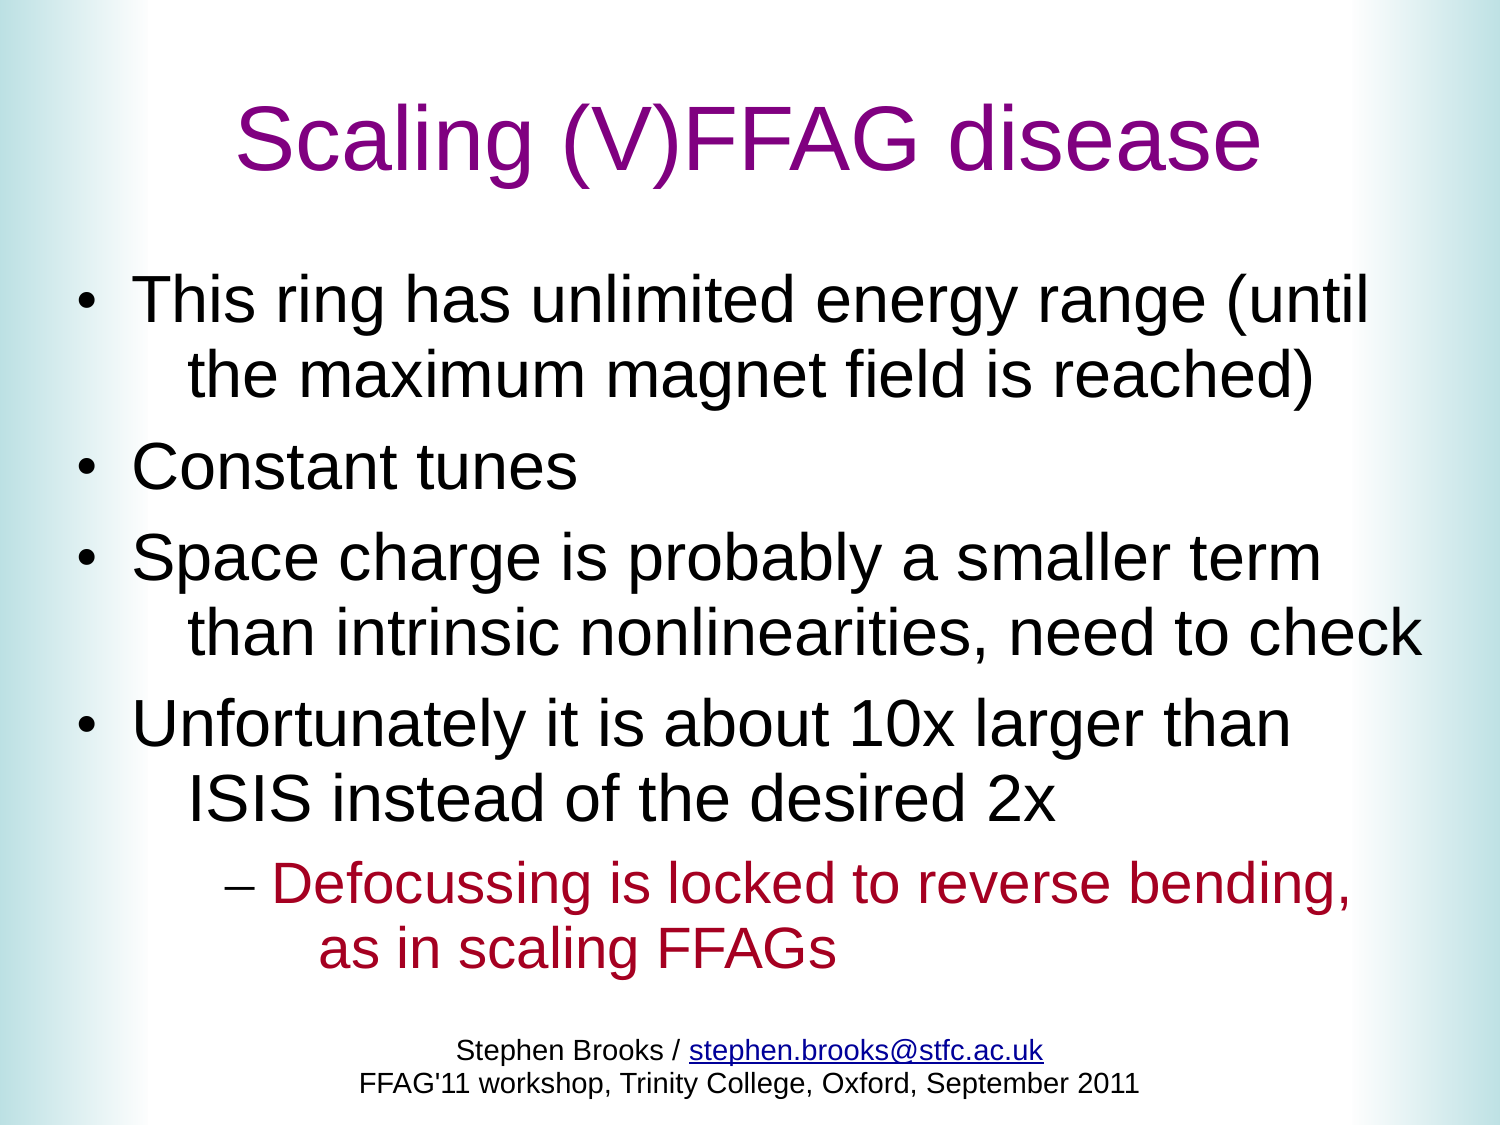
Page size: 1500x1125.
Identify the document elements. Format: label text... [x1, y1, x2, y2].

title Scaling (V)FFAG disease [75, 45, 1425, 233]
list This ring has unlimited energy range (until the maximum magnet field is reached) Constant tunes Space charge is probably a smaller term than intrinsic nonlinearities, need to check Unfortunately it is about 10x larger than ISIS instead of the desired 2x Defocussing is locked to reverse bending, as in scaling FFAGs [75, 262, 1425, 1006]
